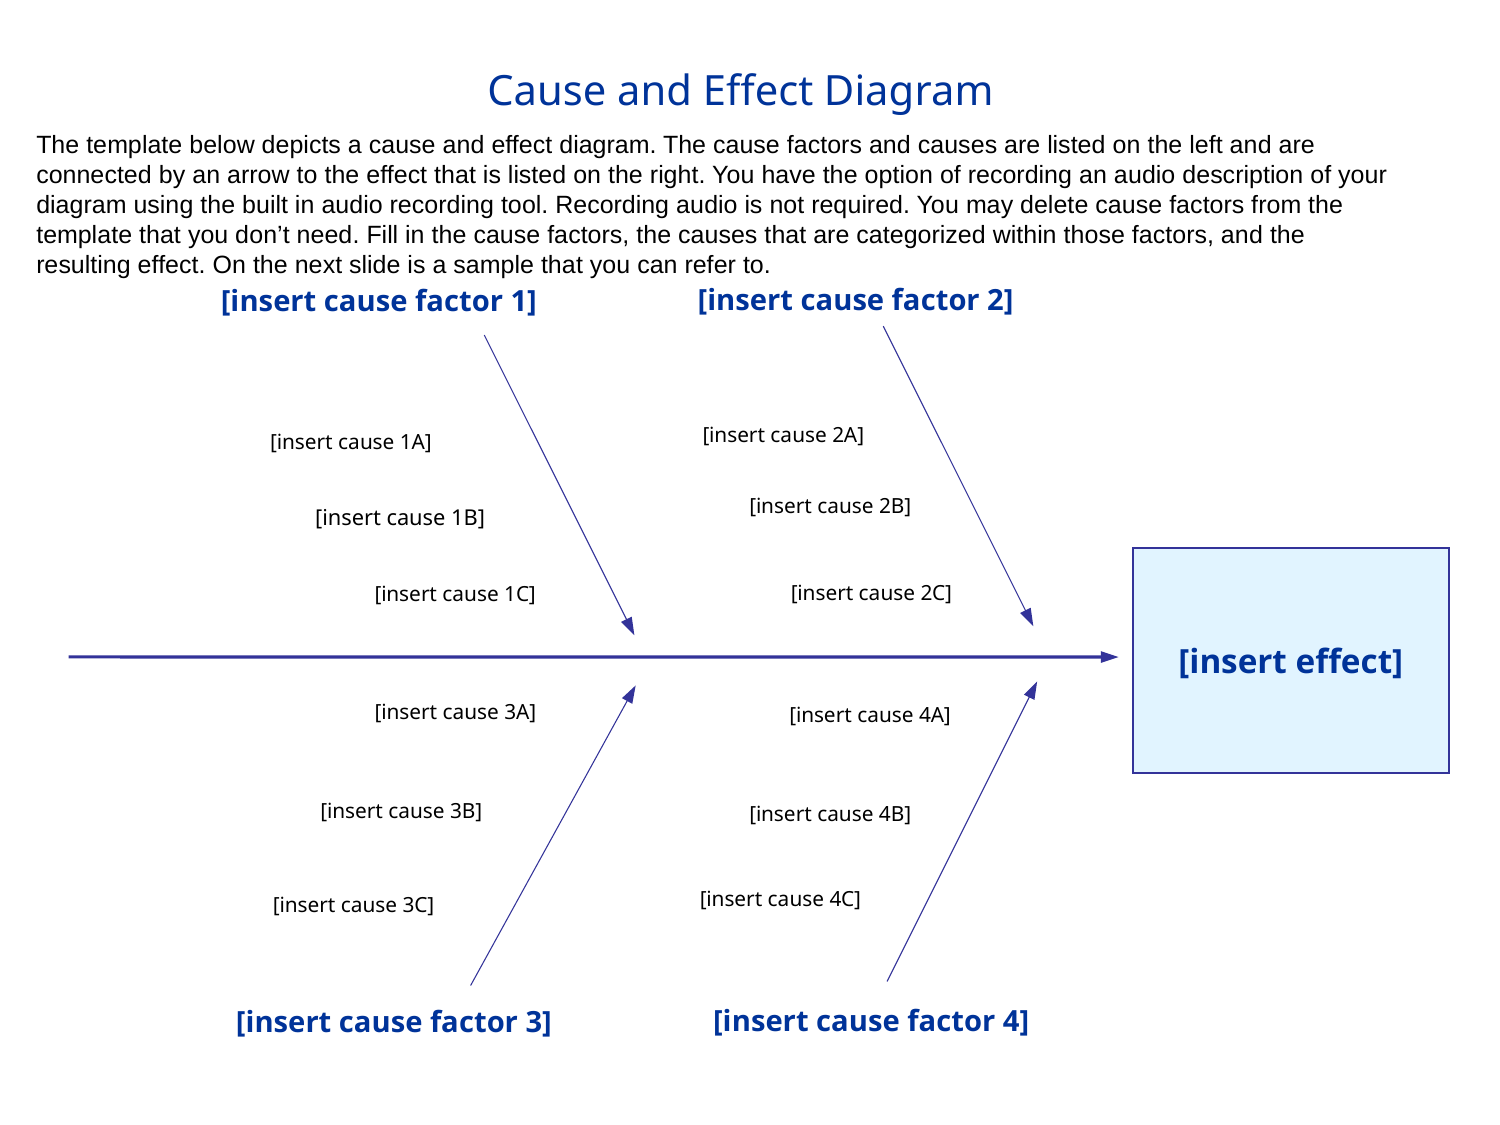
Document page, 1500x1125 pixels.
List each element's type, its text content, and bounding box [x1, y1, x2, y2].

text_box [insert cause factor 4] [671, 994, 1072, 1046]
text_box [insert cause 4B] [709, 793, 951, 833]
text_box [insert cause 1B] [287, 496, 514, 537]
text_box [insert cause 2A] [677, 414, 890, 454]
text_box Cause and Effect Diagram [127, 56, 1355, 120]
text_box [insert cause factor 3] [194, 995, 594, 1047]
text_box [insert cause factor 2] [654, 273, 1058, 325]
text_box [insert cause factor 1] [139, 274, 619, 325]
text_box [insert cause 2C] [757, 572, 986, 612]
text_box [insert effect] [1133, 548, 1449, 773]
text_box [insert cause 1C] [338, 573, 573, 613]
text_box [insert cause 2B] [722, 485, 939, 525]
text_box [insert cause 3B] [281, 790, 522, 830]
text_box [insert cause 4A] [737, 694, 1004, 734]
text_box [insert cause 1A] [244, 421, 458, 461]
text_box [insert cause 3A] [322, 691, 589, 731]
text_box [insert cause 3C] [244, 885, 463, 925]
text_box [insert cause 4C] [671, 878, 890, 918]
text_box The template below depicts a cause and effect diagram. The cause factors and causes are listed on the left and are connected by an arrow to the effect that is listed on the right. You have the option of recording an audio description of your diagram using the built in audio recording tool. Recording audio is not required. You may delete cause factors from the template that you don’t need. Fill in the cause factors, the causes that are categorized within those factors, and the resulting effect. On the next slide is a sample that you can refer to. [21, 120, 1420, 288]
